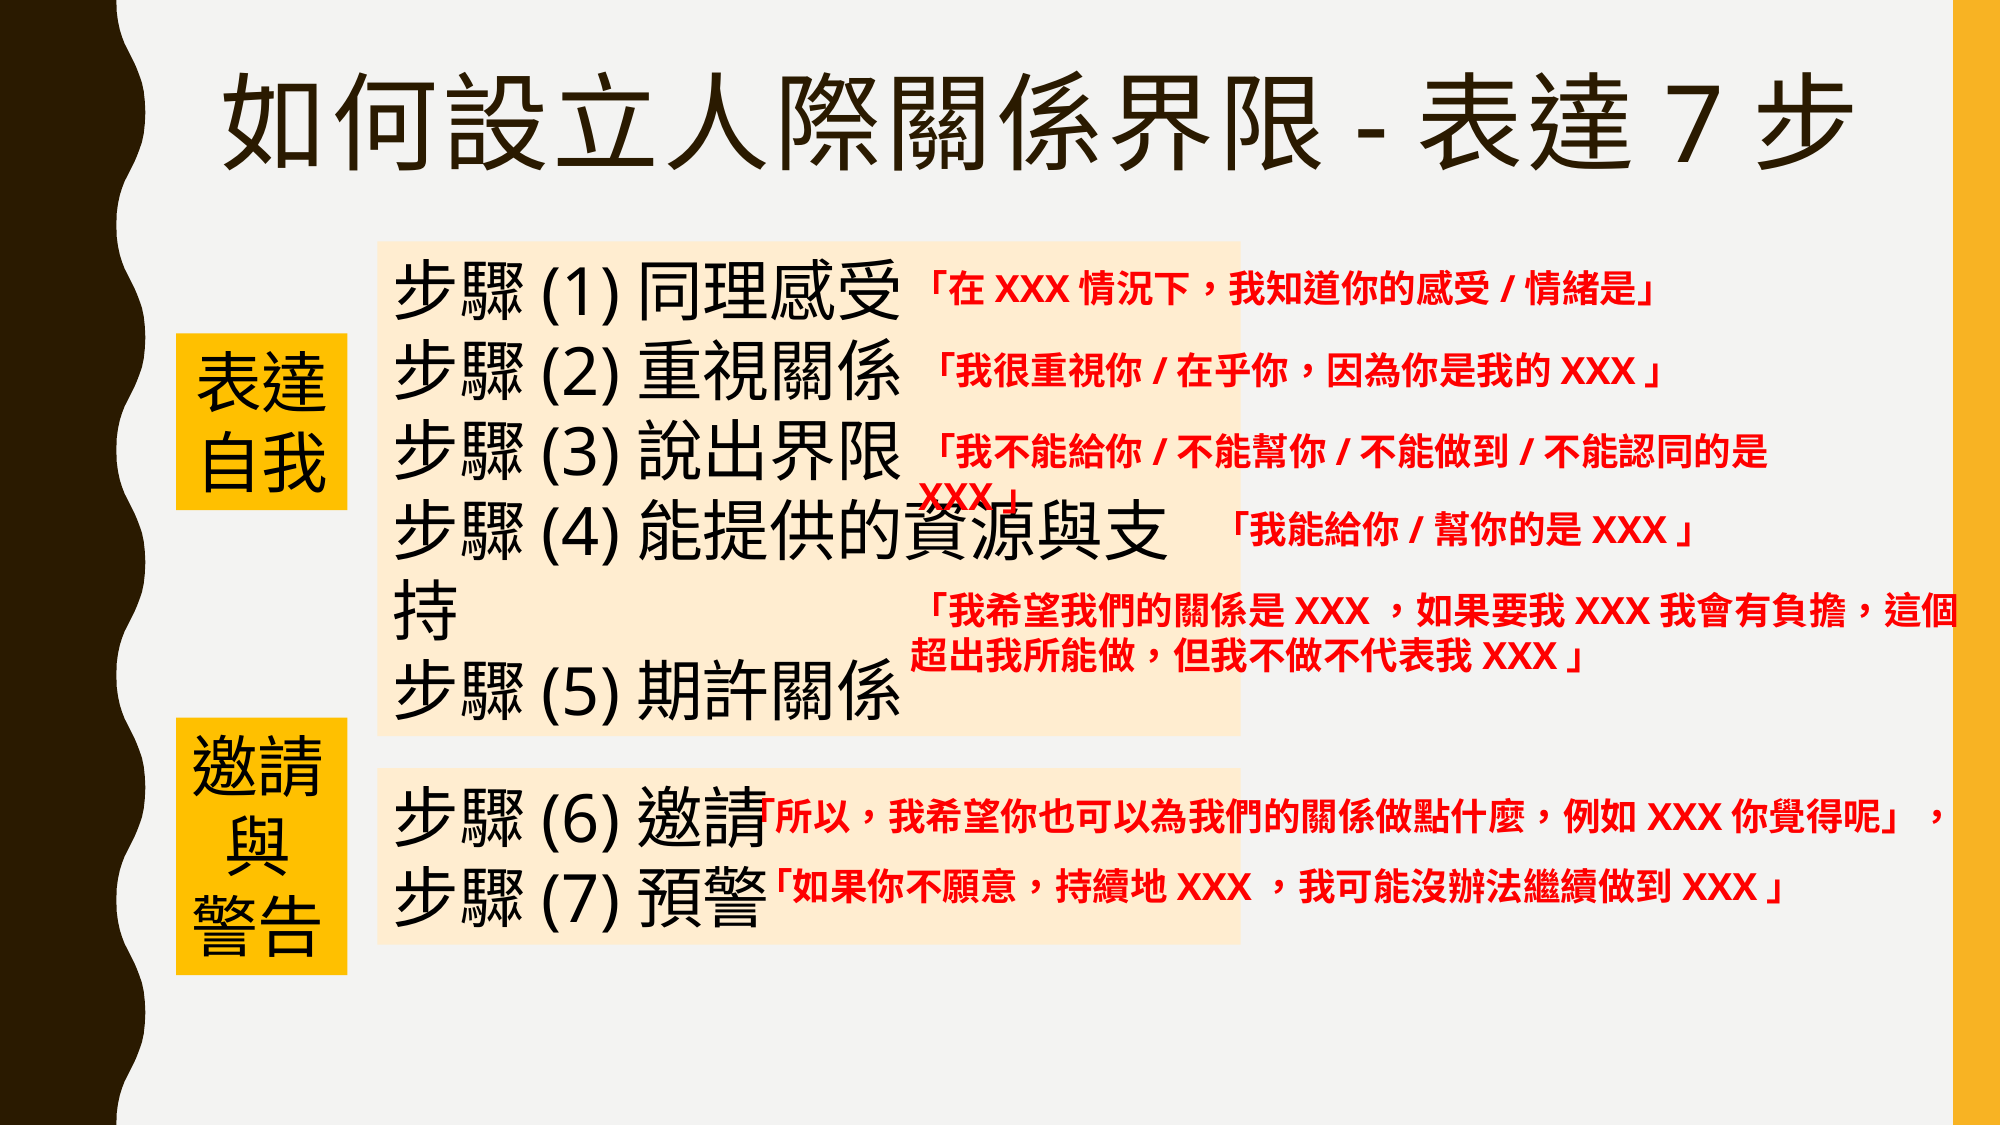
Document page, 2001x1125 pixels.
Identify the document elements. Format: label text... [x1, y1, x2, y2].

title 如何設立人際關係界限-表達7步 [205, 62, 1876, 308]
text_box 「我能給你/幫你的是XXX」 [1197, 498, 2000, 559]
text_box 步驟(6)邀請 步驟(7)預警 [377, 768, 1241, 945]
text_box 「我希望我們的關係是XXX，如果要我XXX我會有負擔，這個超出我所能做，但我不做不代表我XXX」 [895, 579, 2000, 686]
text_box 「如果你不願意，持續地XXX，我可能沒辦法繼續做到XXX」 [740, 855, 1952, 916]
text_box 邀請 與 警告 [176, 717, 348, 976]
text_box 「所以，我希望你也可以為我們的關係做點什麼，例如XXX你覺得呢」， [723, 785, 1934, 847]
text_box 表達 自我 [176, 333, 348, 511]
text_box 「在XXX情況下，我知道你的感受/情緒是」 [895, 257, 2000, 319]
text_box 「我不能給你/不能幫你/不能做到/不能認同的是XXX」 [903, 420, 1903, 482]
text_box 「我很重視你/在乎你，因為你是我的XXX」 [903, 339, 1754, 400]
text_box 步驟(1)同理感受 步驟(2)重視關係 步驟(3)說出界限 步驟(4)能提供的資源與支持 步驟(5)期許關係 [377, 241, 1241, 661]
